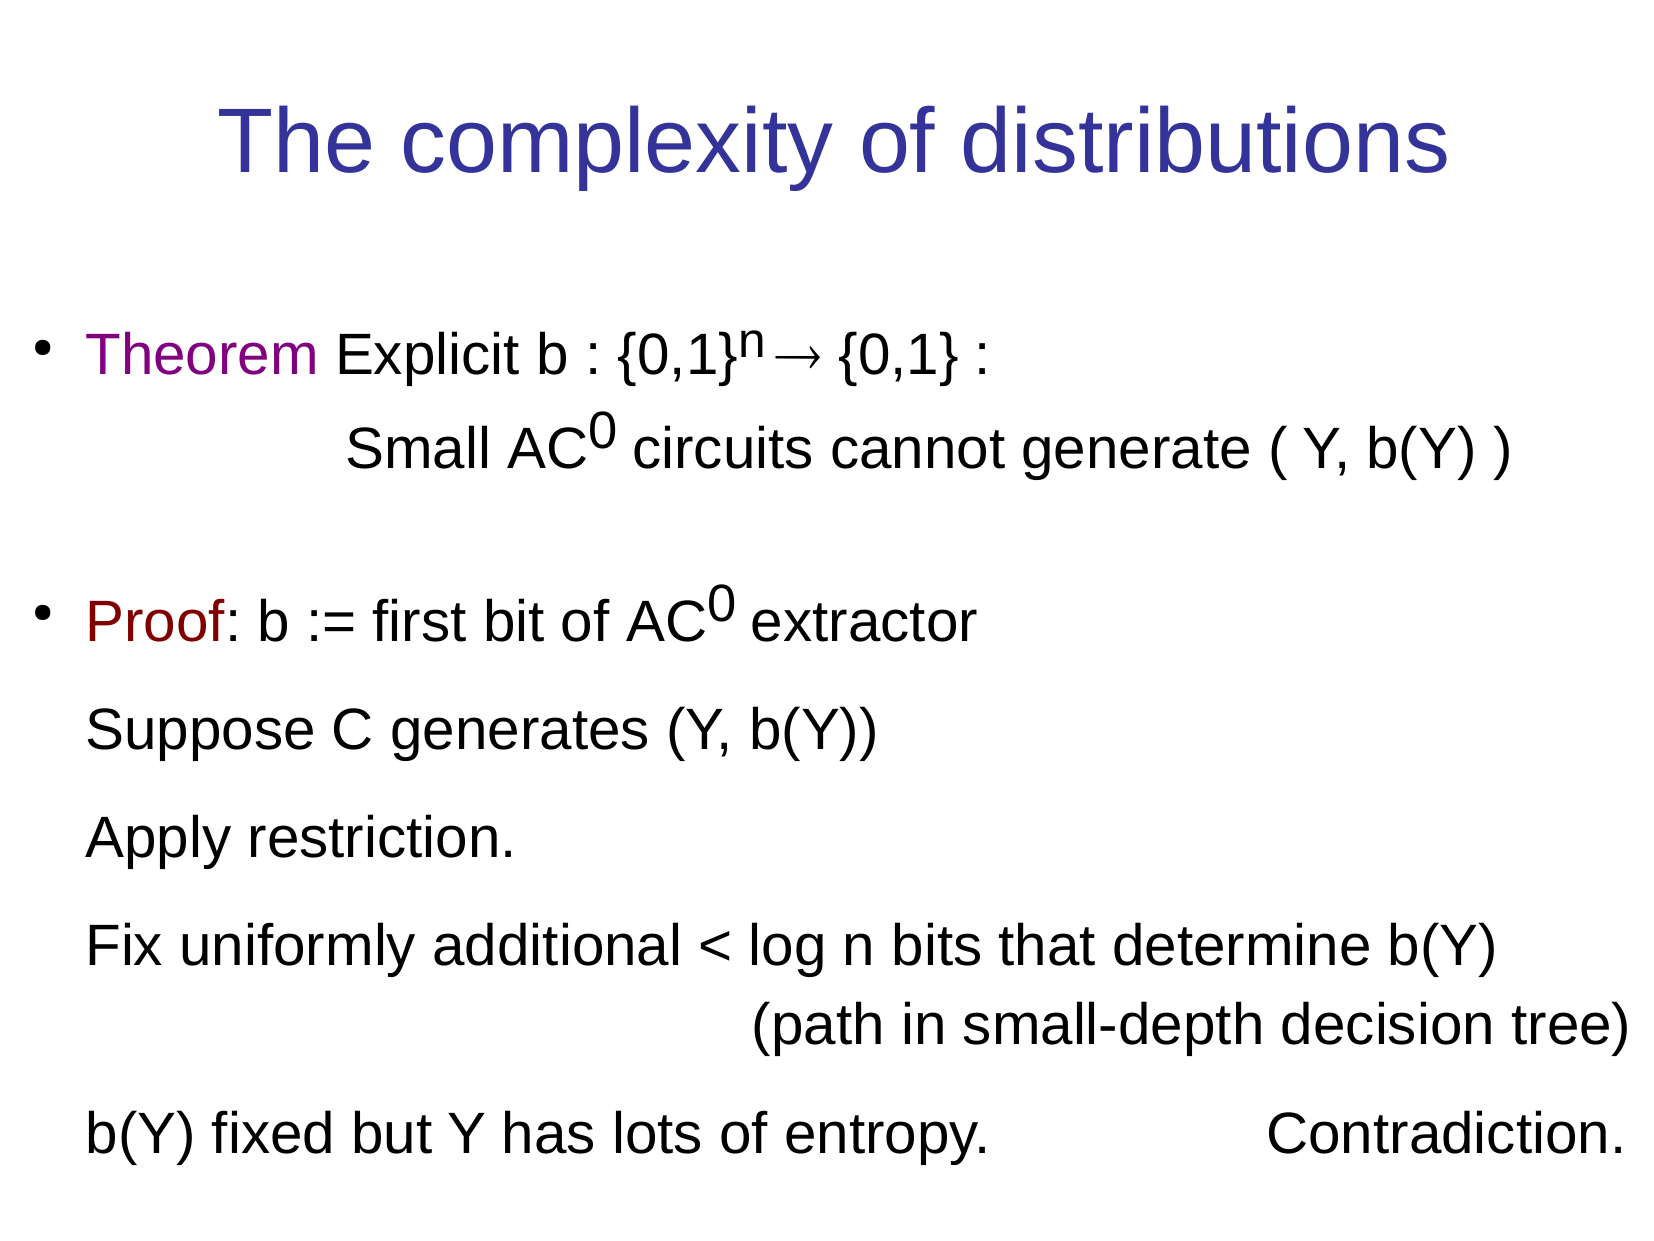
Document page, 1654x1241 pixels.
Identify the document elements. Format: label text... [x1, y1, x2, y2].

list Theorem Explicit b : {0,1}n  {0,1} : Small AC0 circuits cannot generate ( Y, b(Y) ) Proof: b := first bit of AC0 extractor Suppose C generates (Y, b(Y)) Apply restriction. Fix uniformly additional < log n bits that determine b(Y) (path in small-depth decision tree) b(Y) fixed but Y has lots of entropy. Contradiction. [0, 225, 1654, 1241]
title The complexity of distributions [131, 37, 1538, 245]
